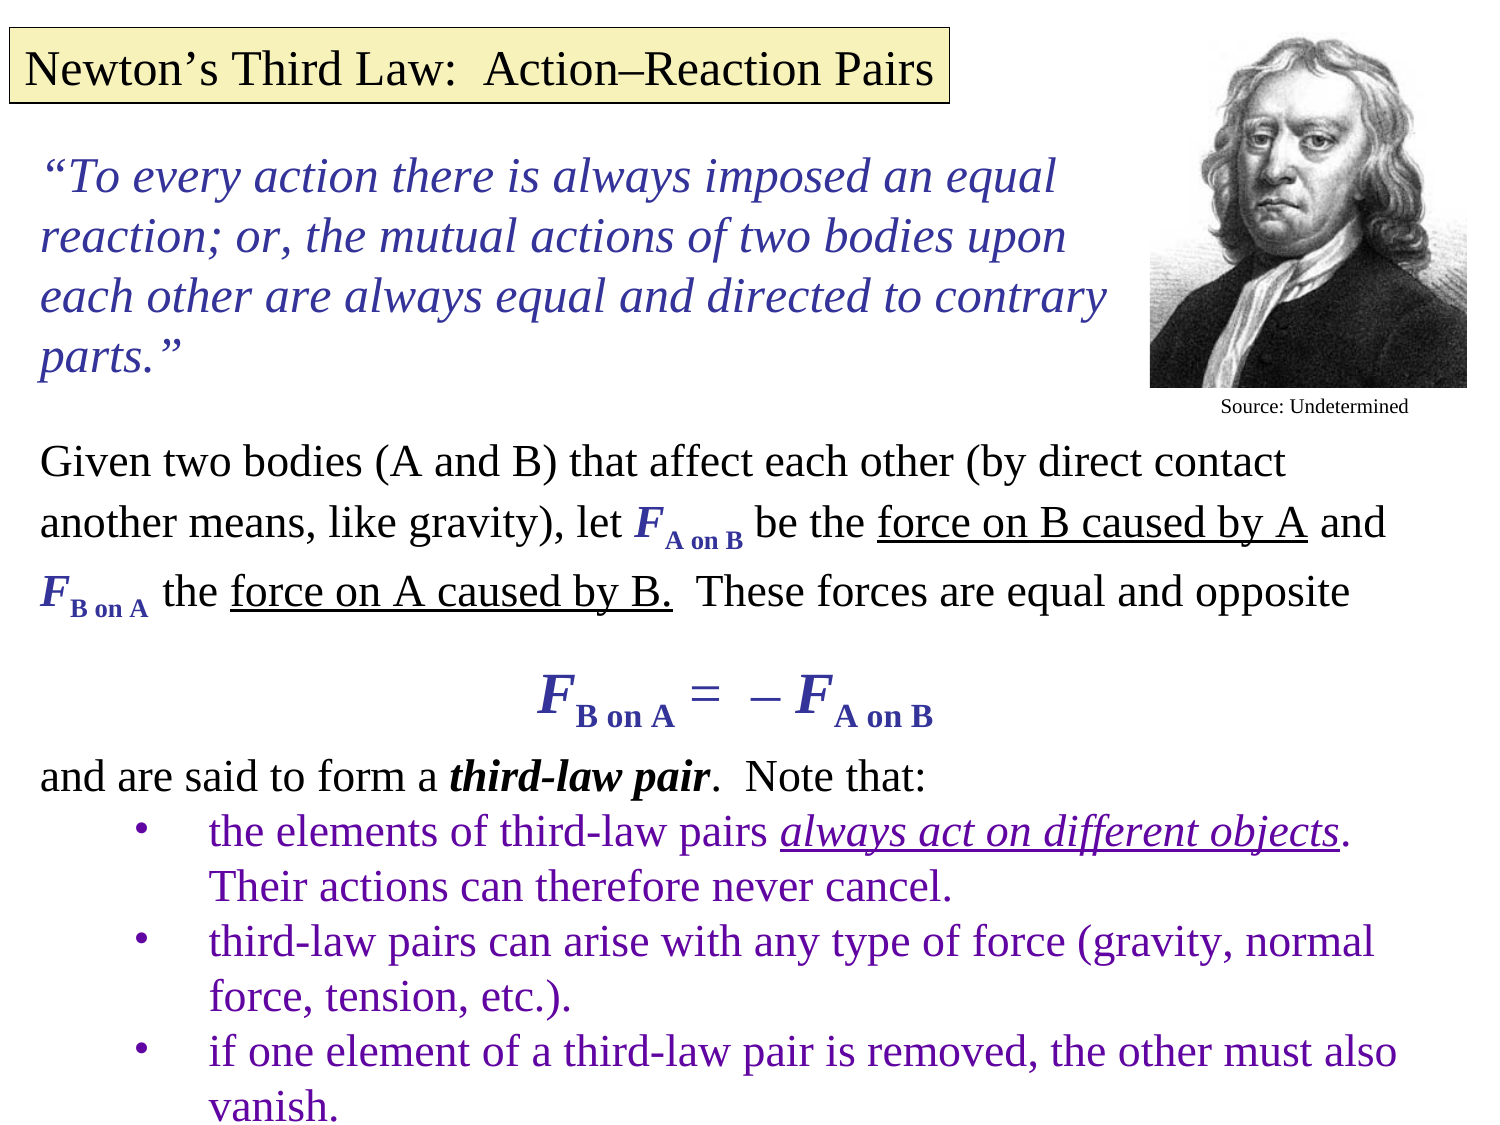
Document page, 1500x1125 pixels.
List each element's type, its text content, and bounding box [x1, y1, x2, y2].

text_box Newton’s Third Law: Action–Reaction Pairs [9, 27, 950, 103]
text_box Source: Undetermined [1205, 384, 1425, 426]
text_box “To every action there is always imposed an equal reaction; or, the mutual actions of two bodies upon each other are always equal and directed to contrary parts.” Given two bodies (A and B) that affect each other (by direct contact another means, like gravity), let FA on B be the force on B caused by A and FB on A the force on A caused by B. These forces are equal and opposite FB on A = – FA on B and are said to form a third-law pair. Note that: the elements of third-law pairs always act on different objects. Their actions can therefore never cancel. third-law pairs can arise with any type of force (gravity, normal force, tension, etc.). if one element of a third-law pair is removed, the other must also vanish. [24, 135, 1450, 1125]
picture [1149, 12, 1467, 388]
